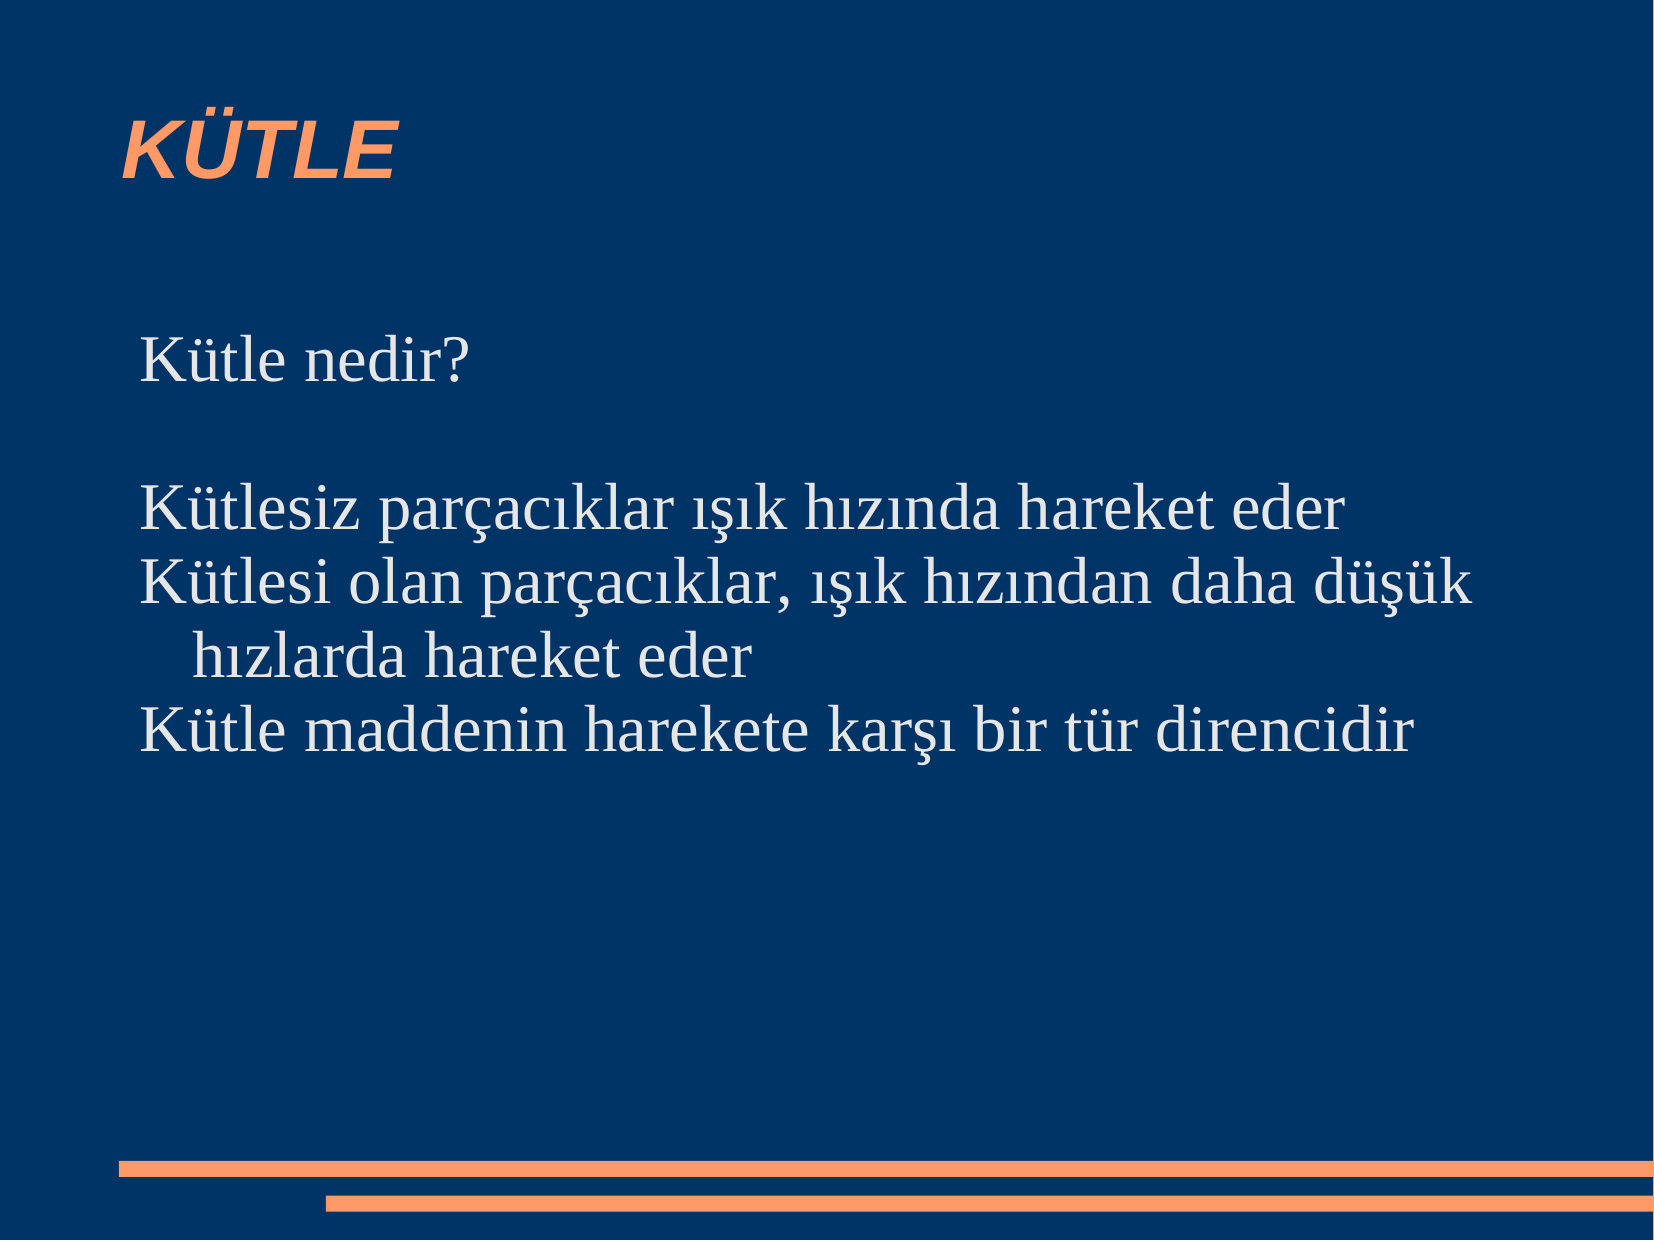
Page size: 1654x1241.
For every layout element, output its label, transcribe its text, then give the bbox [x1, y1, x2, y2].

title KÜTLE [121, 46, 1534, 254]
list Kütle nedir? Kütlesiz parçacıklar ışık hızında hareket eder Kütlesi olan parçacıklar, ışık hızından daha düşük hızlarda hareket eder Kütle maddenin harekete karşı bir tür direncidir [121, 322, 1561, 1118]
